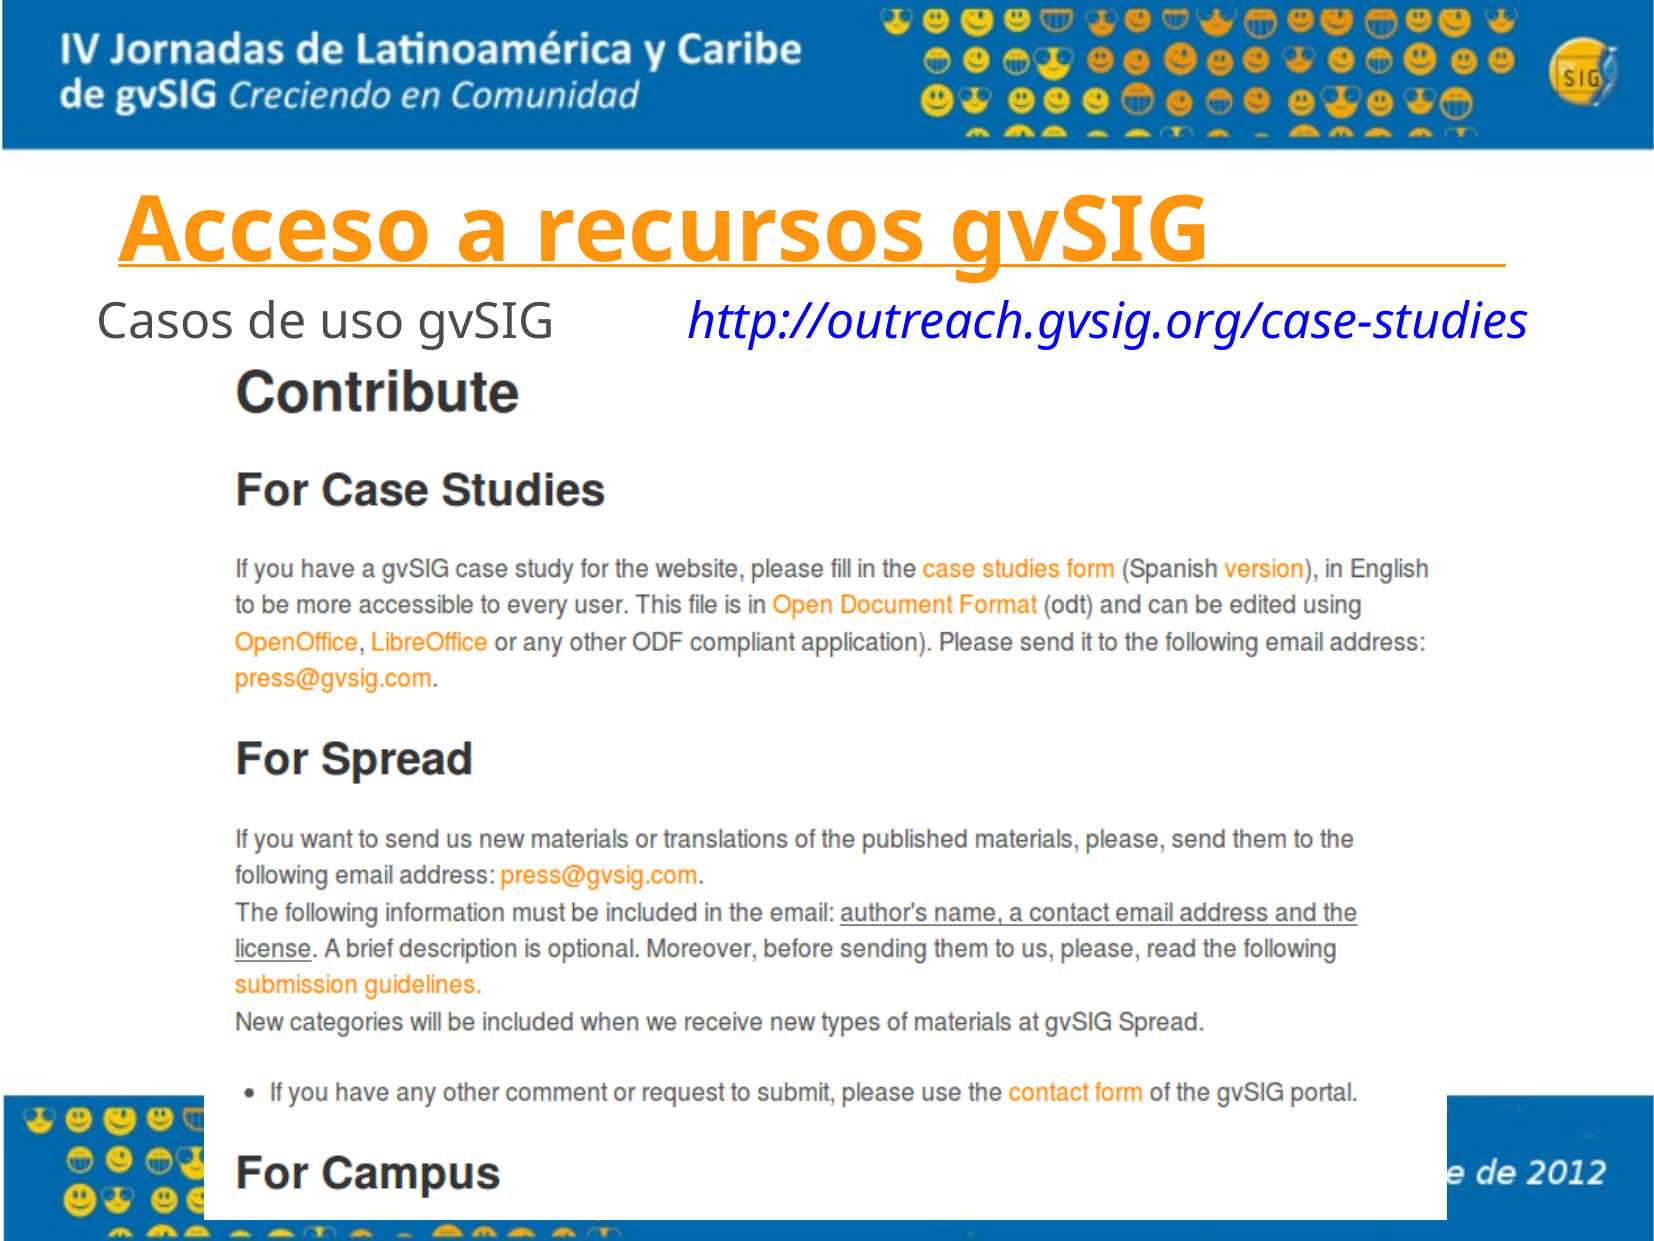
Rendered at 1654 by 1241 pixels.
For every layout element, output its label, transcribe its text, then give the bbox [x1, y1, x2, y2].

picture [1, 0, 1654, 1241]
text_box Casos de uso gvSIG http://outreach.gvsig.org/case-studies [96, 261, 1654, 378]
title Acceso a recursos gvSIG [118, 172, 1607, 280]
